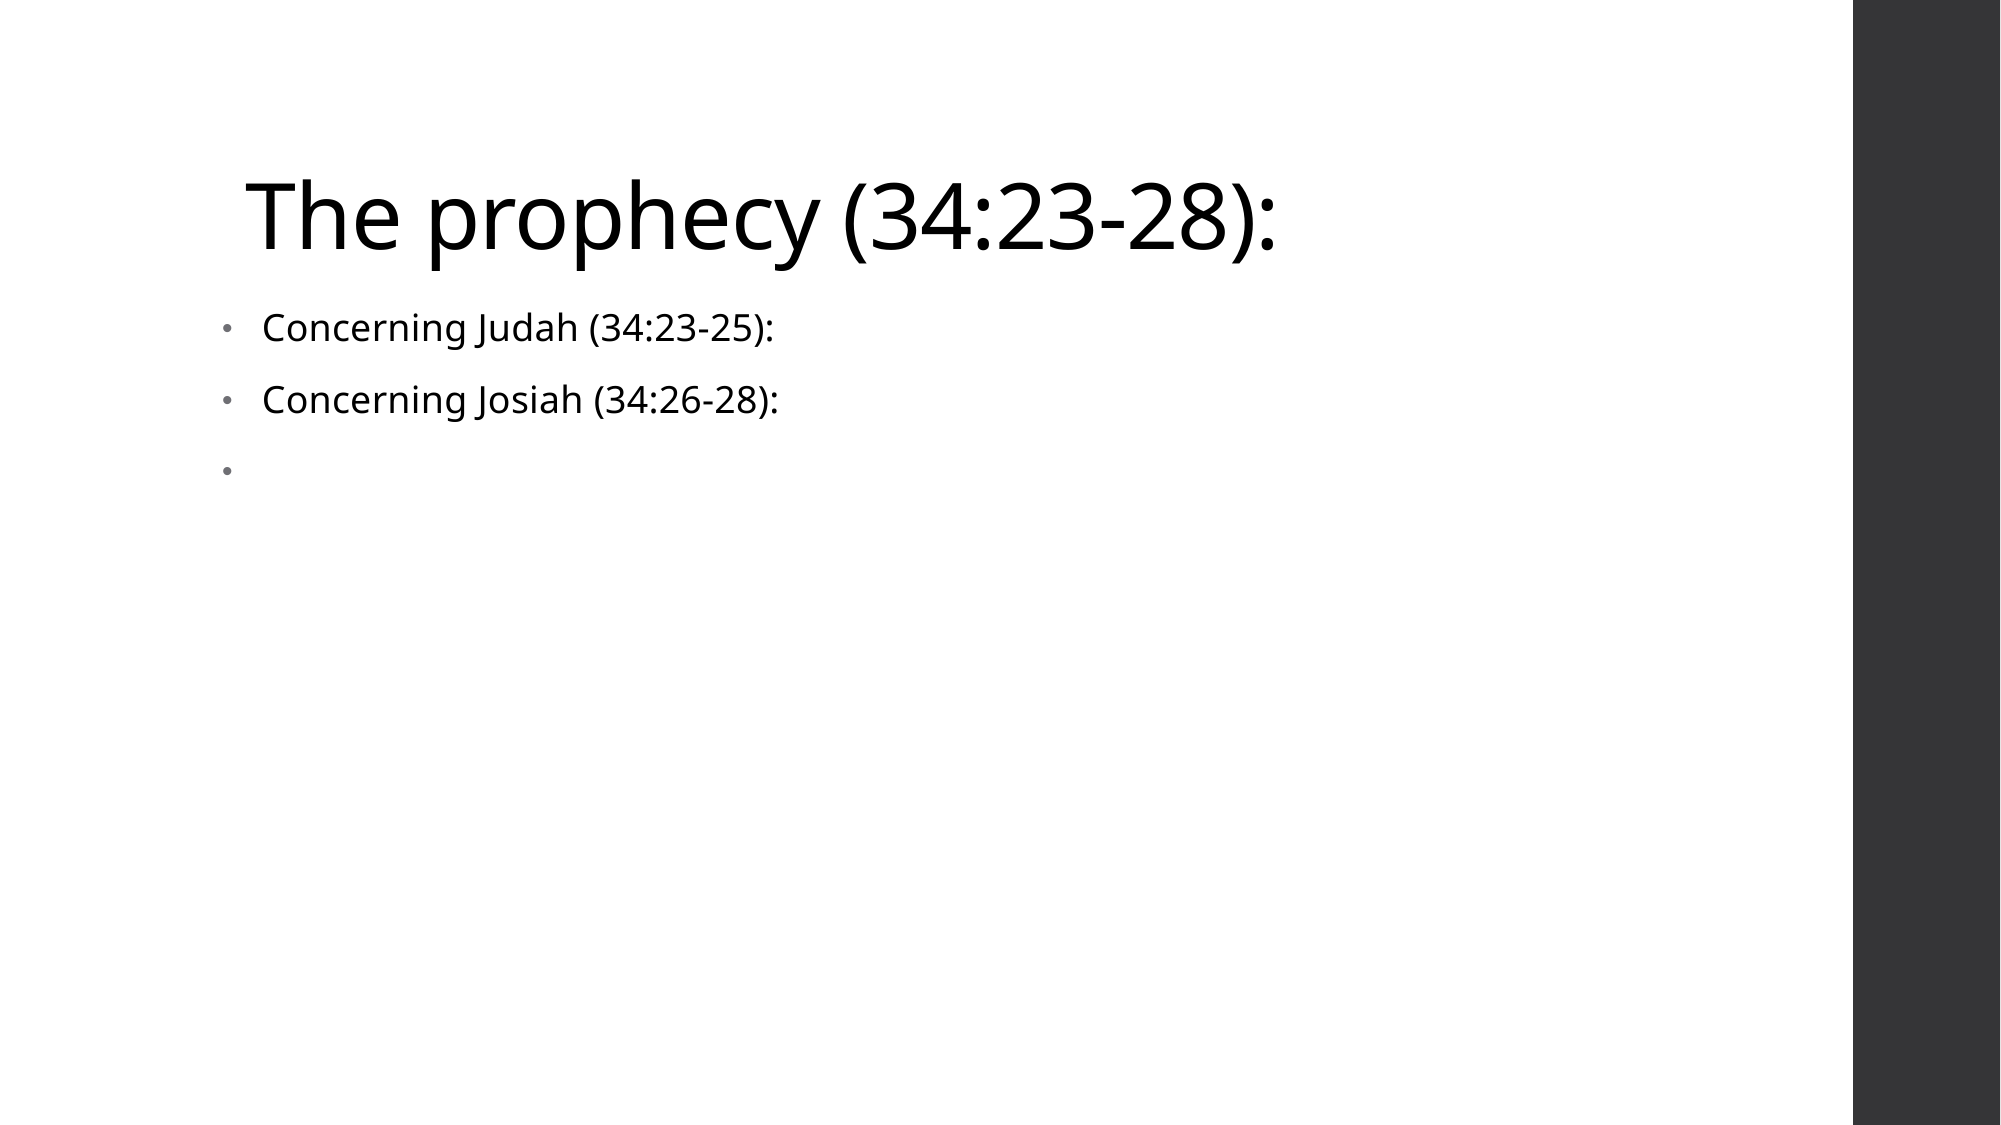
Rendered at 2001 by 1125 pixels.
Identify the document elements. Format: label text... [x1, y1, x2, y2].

list Concerning Judah (34:23-25): Concerning Josiah (34:26-28): [206, 299, 1617, 1014]
title The prophecy (34:23-28): [206, 60, 1797, 278]
